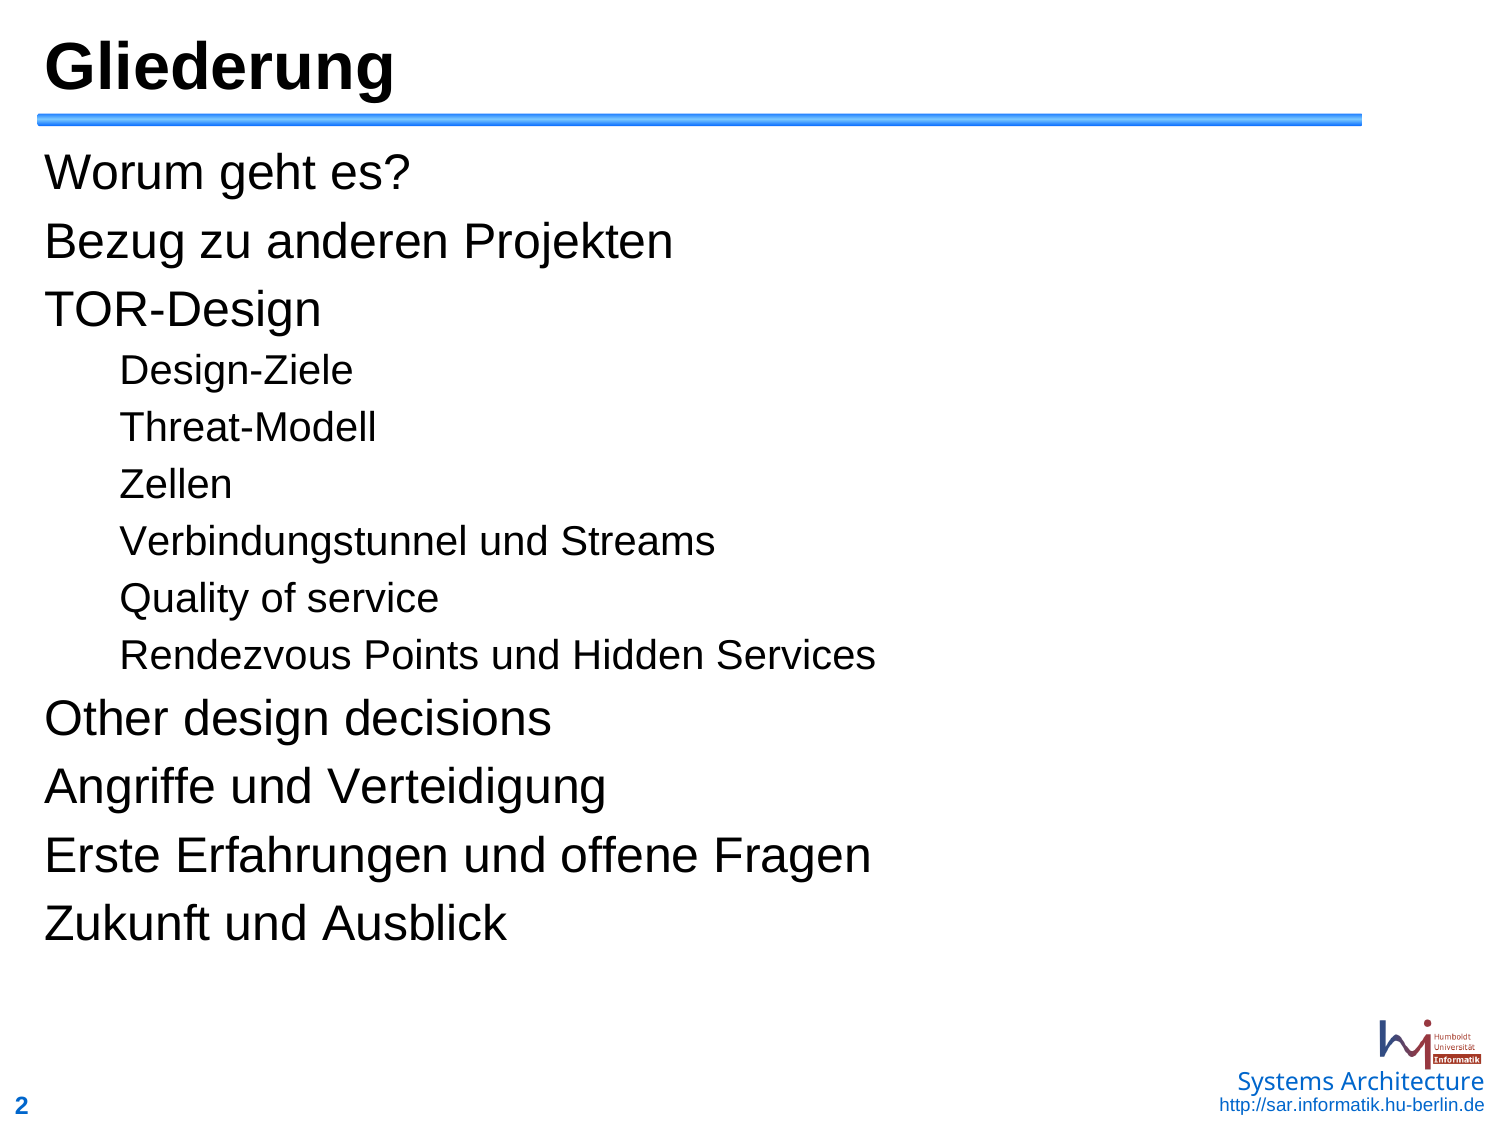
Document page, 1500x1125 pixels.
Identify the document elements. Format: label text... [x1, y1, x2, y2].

title Gliederung [29, 20, 1500, 114]
list Worum geht es? Bezug zu anderen Projekten TOR-Design Design-Ziele Threat-Modell Zellen Verbindungstunnel und Streams Quality of service Rendezvous Points und Hidden Services Other design decisions Angriffe und Verteidigung Erste Erfahrungen und offene Fragen Zukunft und Ausblick [29, 137, 1500, 1059]
picture [1376, 1059, 1483, 1071]
